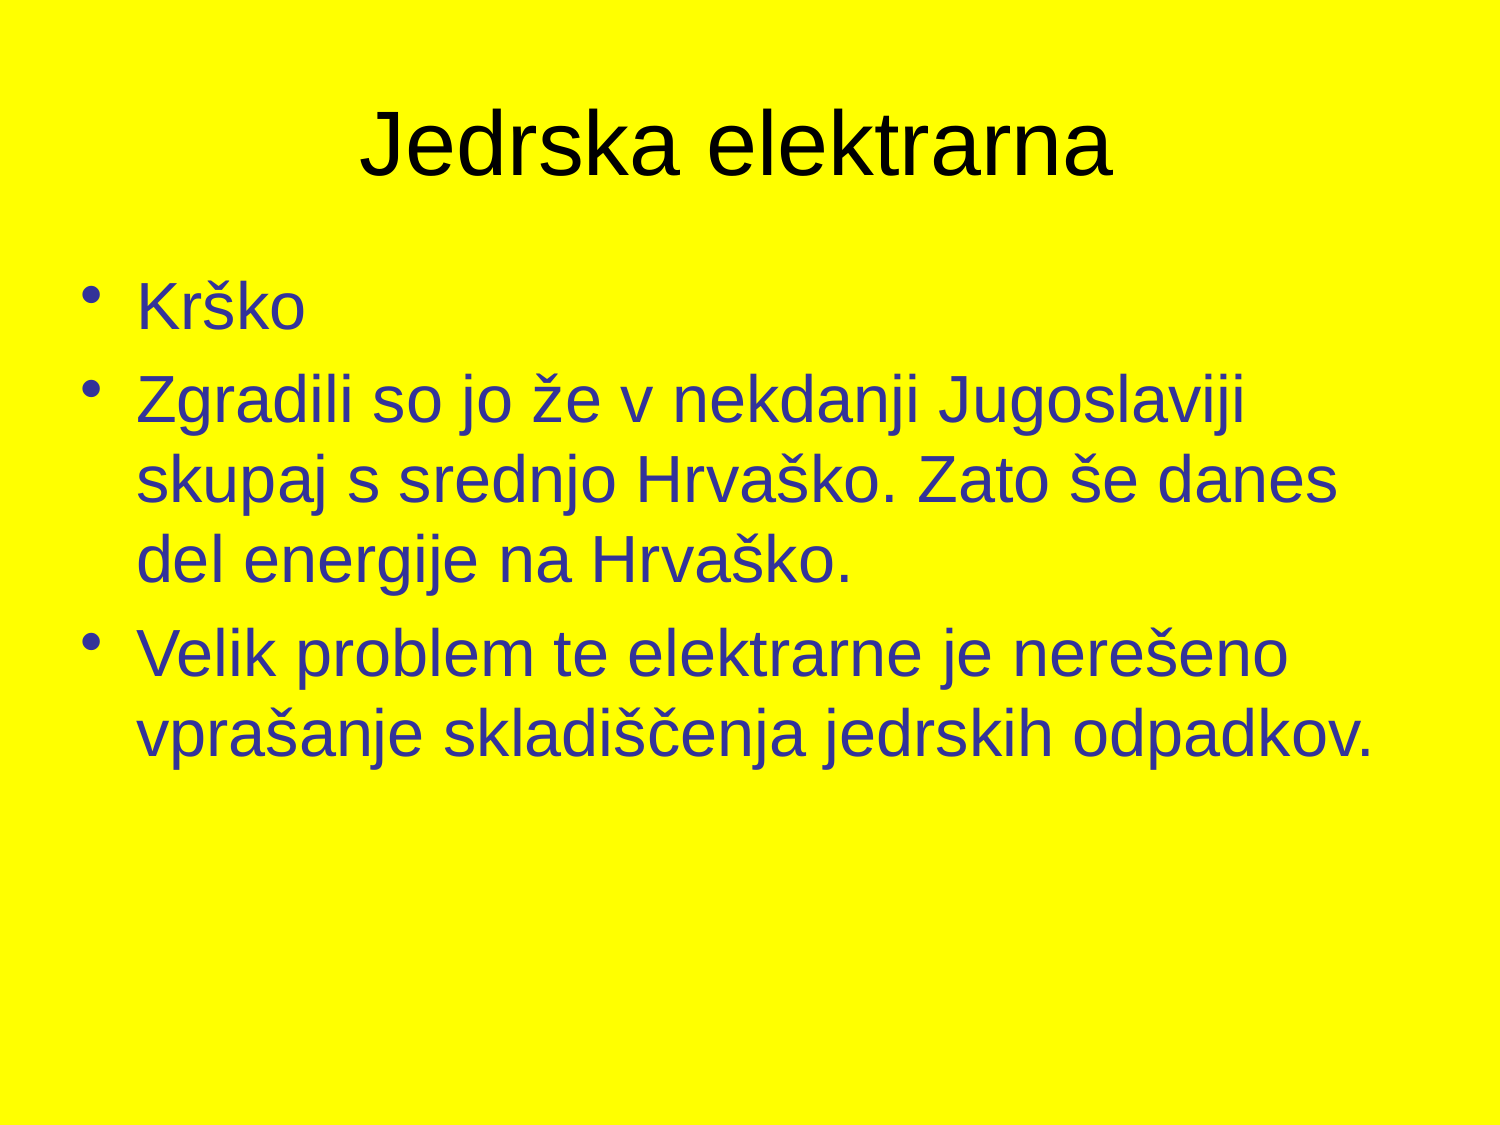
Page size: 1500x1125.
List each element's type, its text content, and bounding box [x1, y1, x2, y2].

list Krško Zgradili so jo že v nekdanji Jugoslaviji skupaj s srednjo Hrvaško. Zato še danes del energije na Hrvaško. Velik problem te elektrarne je nerešeno vprašanje skladiščenja jedrskih odpadkov. [64, 255, 1415, 998]
title Jedrska elektrarna [75, 45, 1425, 233]
